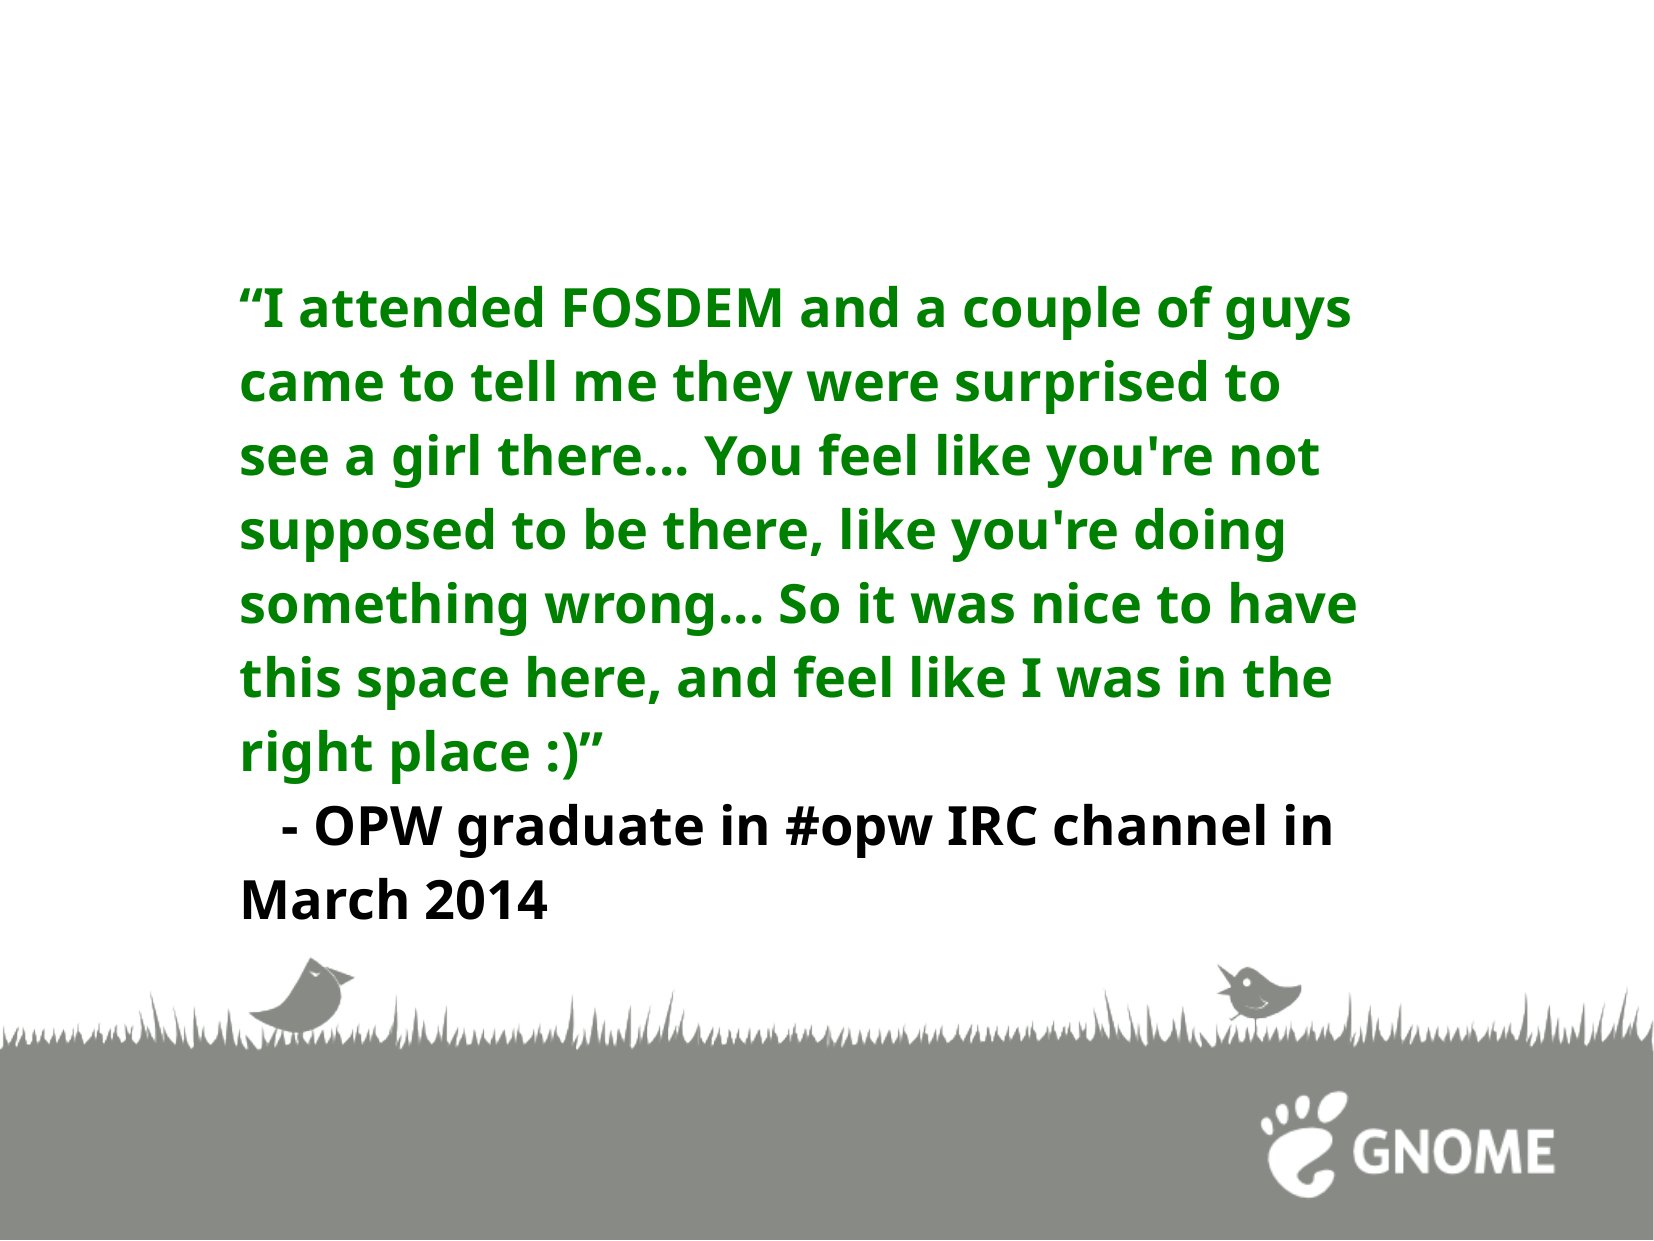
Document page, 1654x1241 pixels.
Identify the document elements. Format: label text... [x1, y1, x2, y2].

text_box “I attended FOSDEM and a couple of guys came to tell me they were surprised to see a girl there... You feel like you're not supposed to be there, like you're doing something wrong... So it was nice to have this space here, and feel like I was in the right place :)” - OPW graduate in #opw IRC channel in March 2014 [225, 262, 1388, 862]
picture [0, 0, 1654, 1241]
